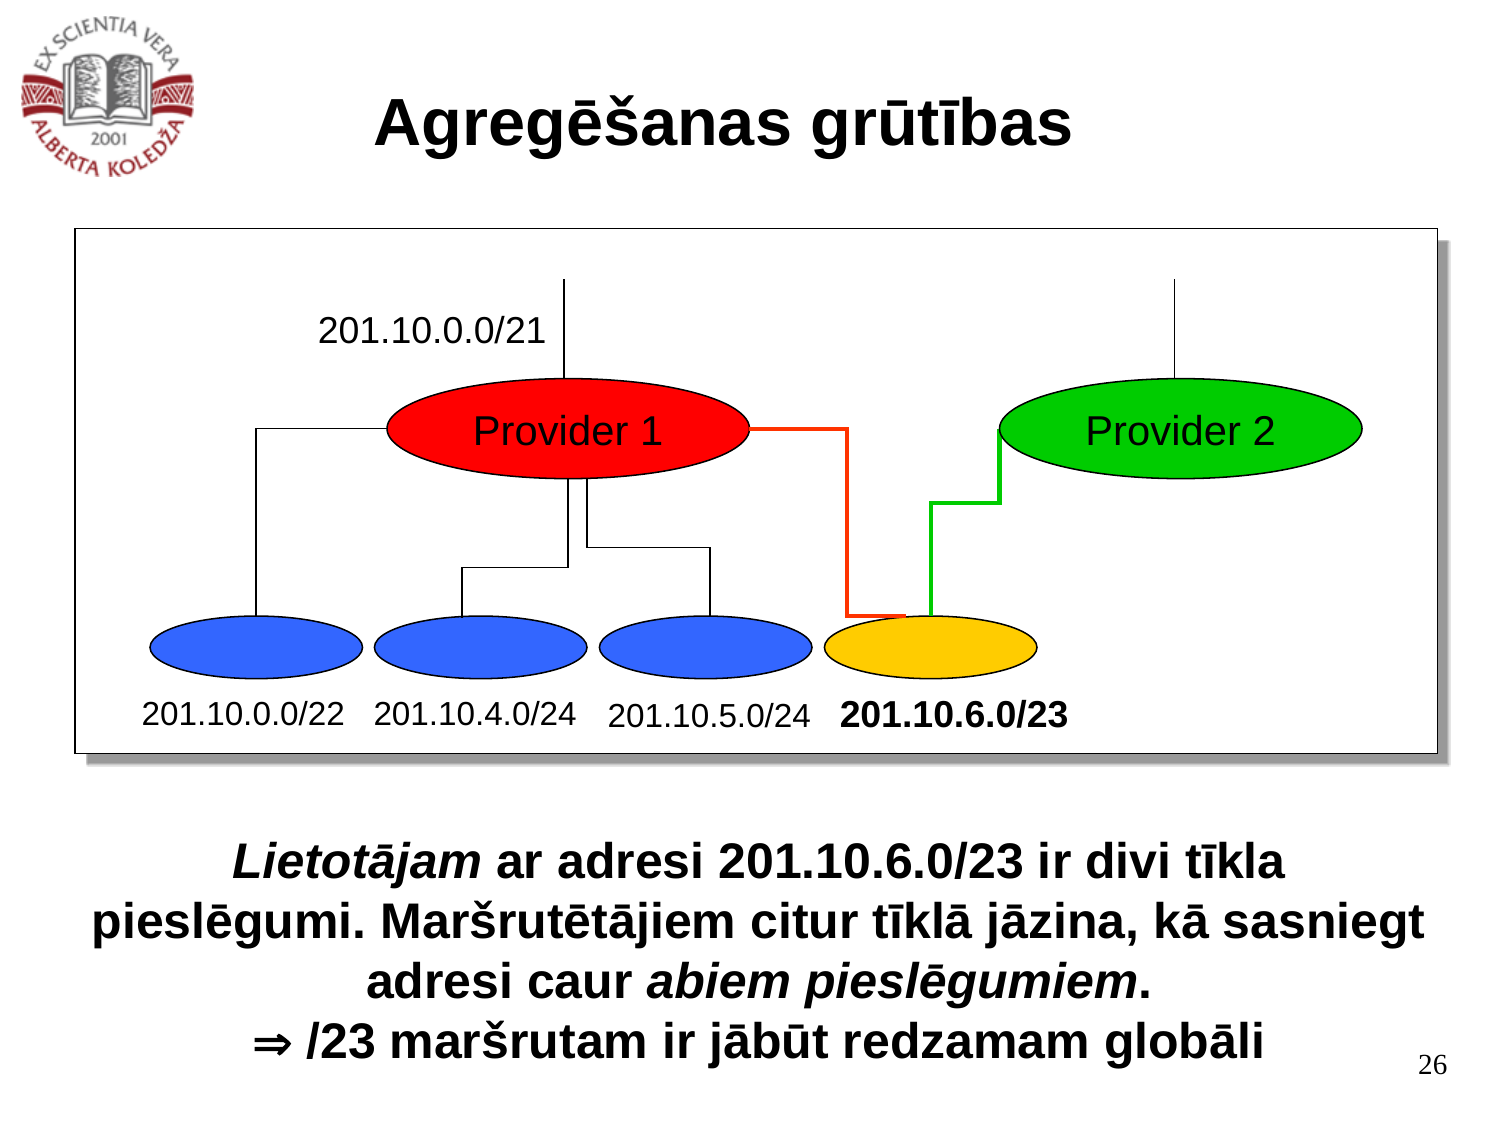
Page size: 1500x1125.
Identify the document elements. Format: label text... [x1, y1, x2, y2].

text_box 201.10.4.0/24 [358, 684, 593, 741]
text_box [75, 228, 1438, 754]
title Agregēšanas grūtības [50, 62, 1374, 175]
text_box Provider 1 [387, 378, 750, 479]
text_box Lietotājam ar adresi 201.10.6.0/23 ir divi tīkla pieslēgumi. Maršrutētājiem citur tīklā jāzina, kā sasniegt adresi caur abiem pieslēgumiem.  /23 maršrutam ir jābūt redzamam globāli [75, 821, 1443, 1077]
text_box 201.10.0.0/22 [126, 684, 358, 740]
text_box <skaitlis> [1312, 1037, 1463, 1101]
text_box 201.10.0.0/21 [303, 297, 562, 359]
text_box Provider 2 [999, 378, 1363, 479]
text_box 201.10.5.0/24 [592, 686, 825, 743]
picture [21, 16, 194, 177]
text_box 201.10.6.0/23 [825, 682, 1084, 744]
